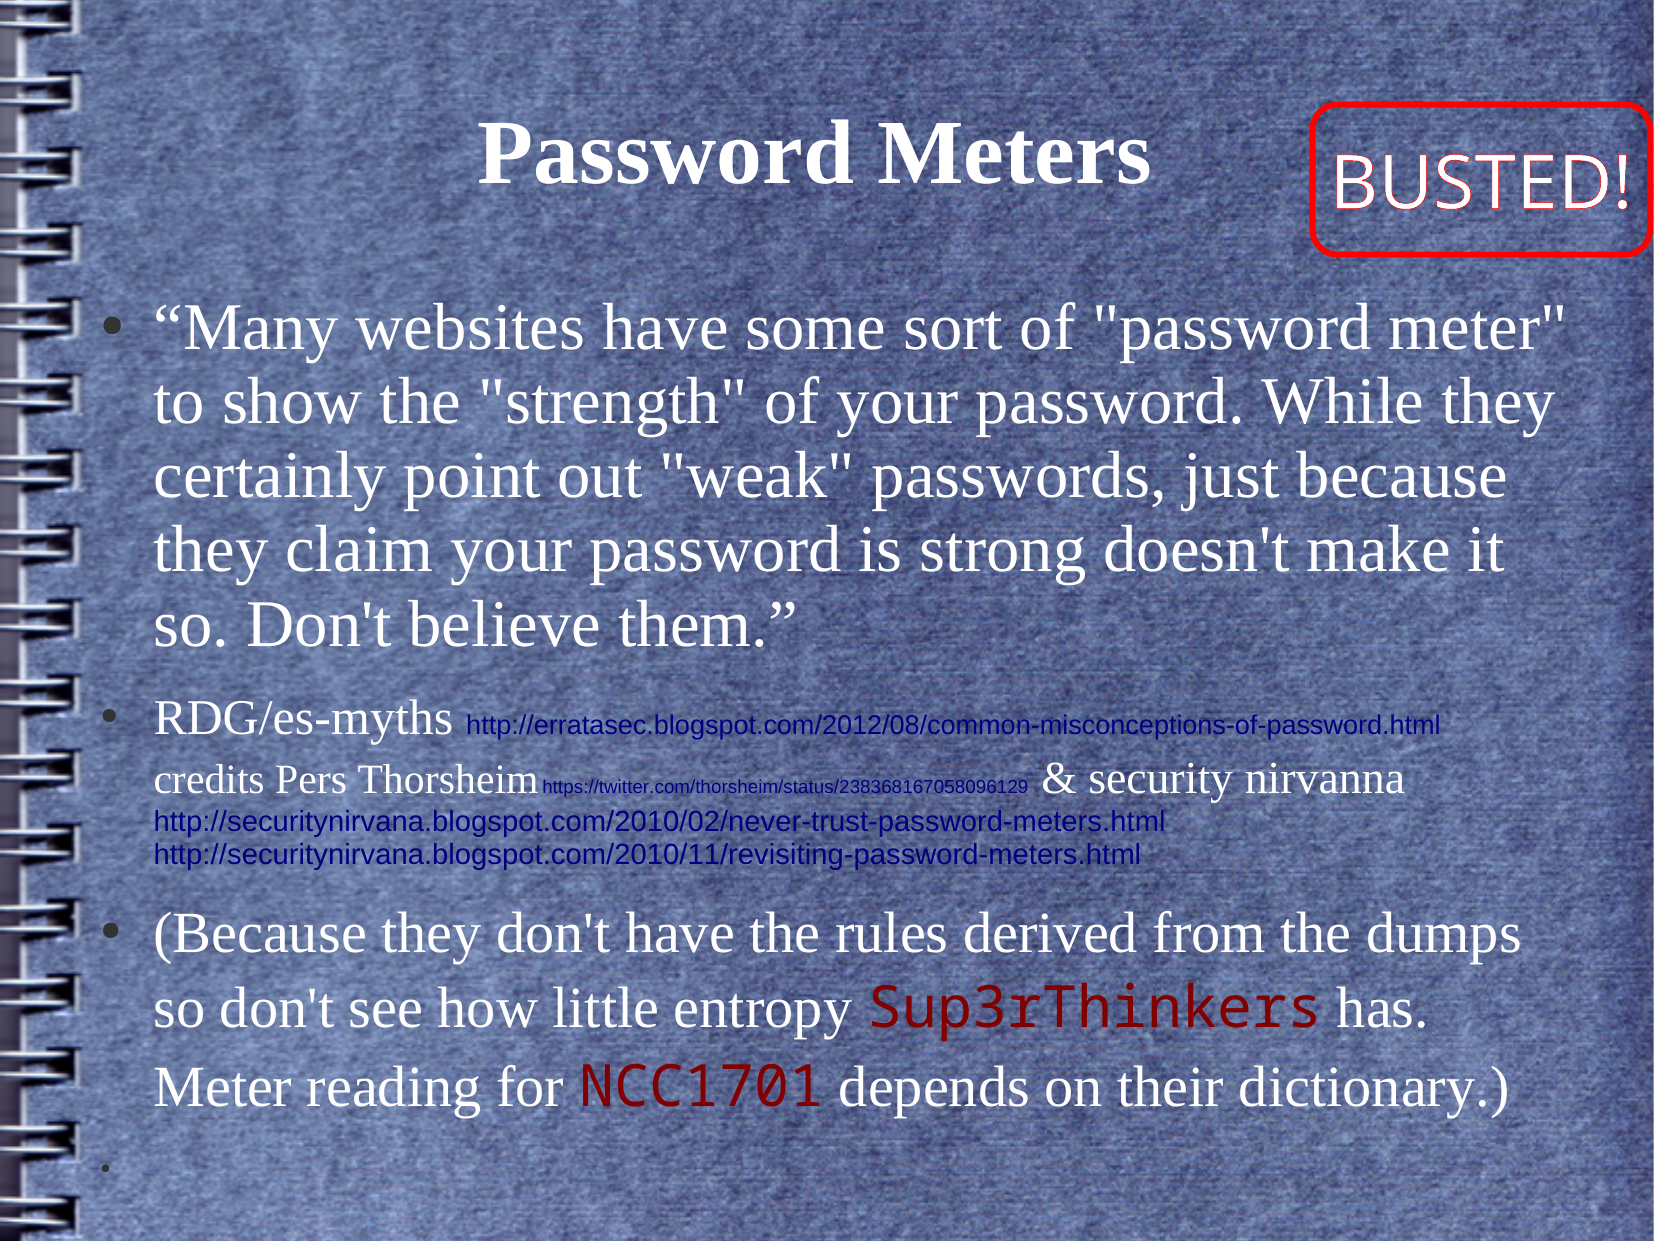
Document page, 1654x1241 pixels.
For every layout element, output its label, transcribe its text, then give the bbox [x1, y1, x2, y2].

title Password Meters [82, 56, 1571, 250]
picture [0, 0, 1654, 1241]
text_box BUSTED! [1312, 104, 1651, 255]
list “Many websites have some sort of "password meter" to show the "strength" of your password. While they certainly point out "weak" passwords, just because they claim your password is strong doesn't make it so. Don't believe them.” RDG/es-myths http://erratasec.blogspot.com/2012/08/common-misconceptions-of-password.html credits Pers Thorsheim https://twitter.com/thorsheim/status/238368167058096129 & security nirvanna http://securitynirvana.blogspot.com/2010/02/never-trust-password-meters.html http://securitynirvana.blogspot.com/2010/11/revisiting-password-meters.html (Because they don't have the rules derived from the dumps so don't see how little entropy Sup3rThinkers has. Meter reading for NCC1701 depends on their dictionary.) [82, 290, 1571, 1159]
